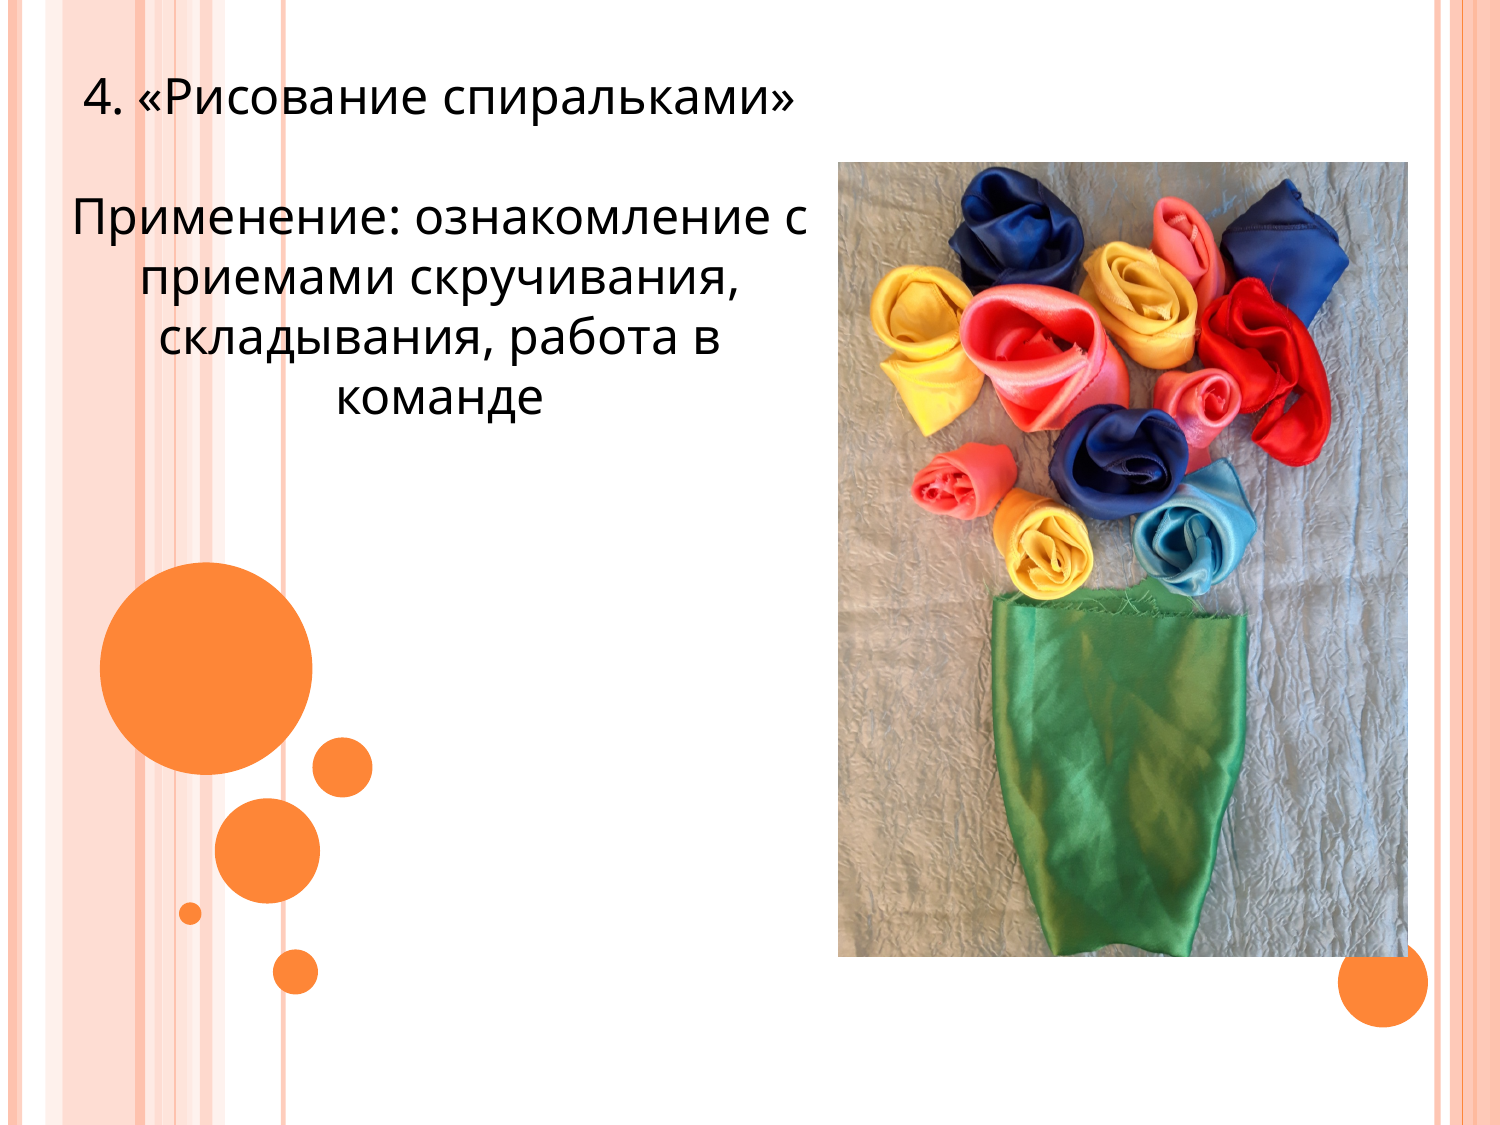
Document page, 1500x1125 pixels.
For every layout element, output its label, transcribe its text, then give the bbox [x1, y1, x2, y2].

text_box 4. «Рисование спиральками» Применение: ознакомление с приемами скручивания, складывания, работа в команде [41, 57, 839, 478]
picture [838, 162, 1408, 957]
